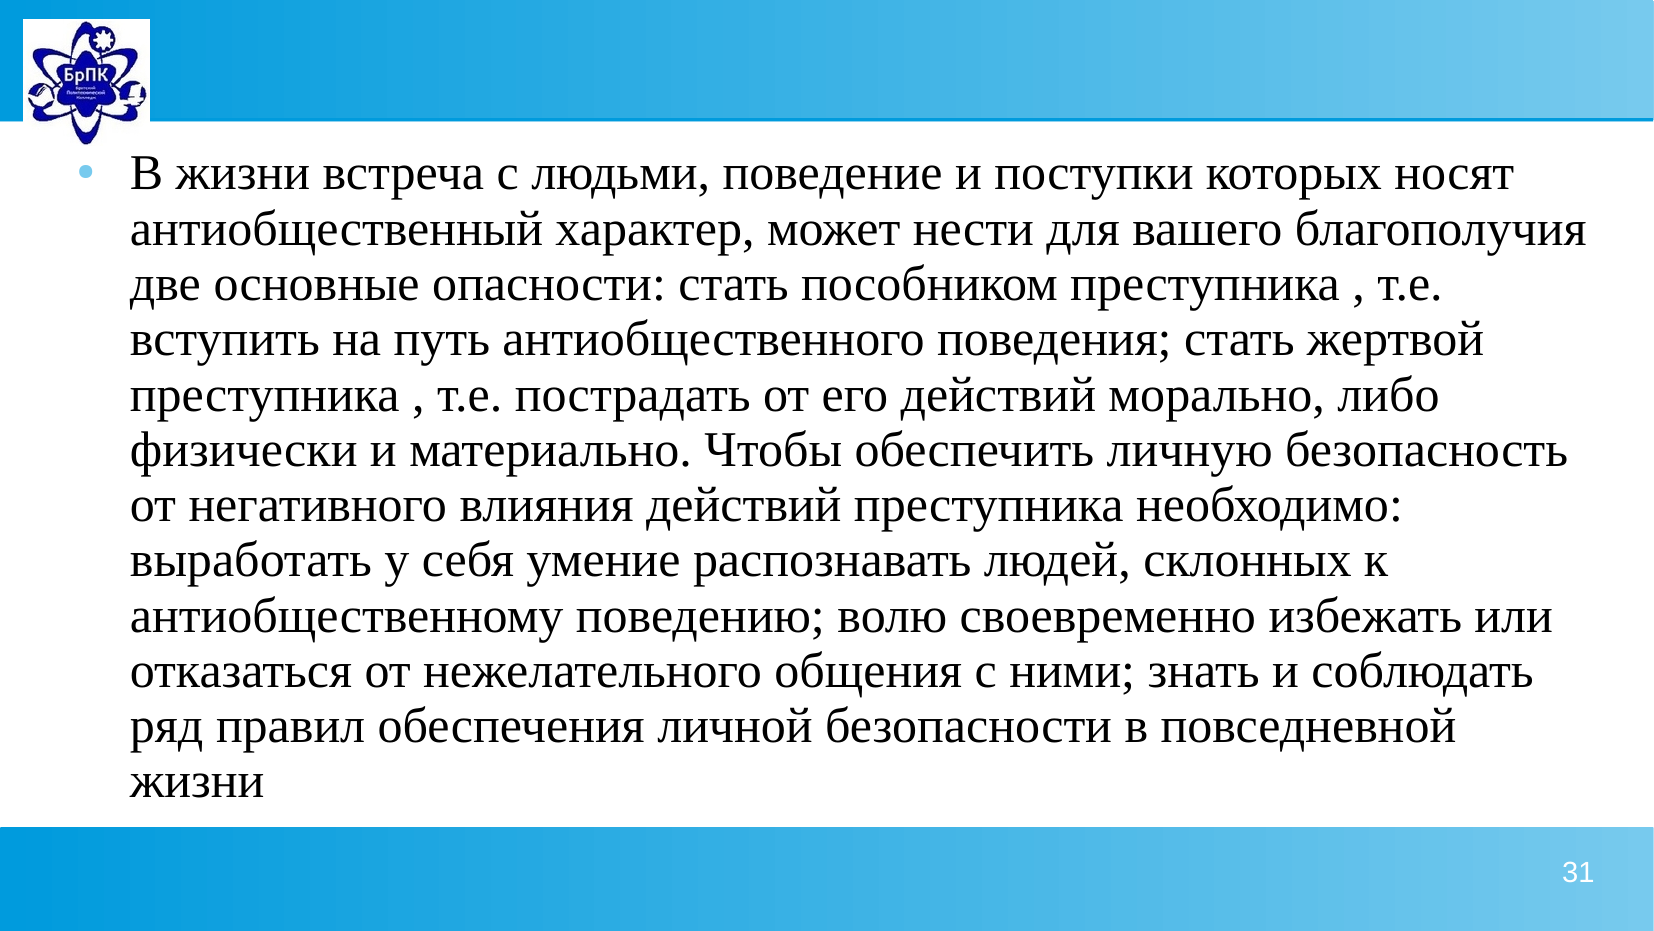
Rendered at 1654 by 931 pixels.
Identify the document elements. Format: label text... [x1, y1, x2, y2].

picture [23, 20, 150, 146]
list В жизни встреча с людьми, поведение и поступки которых носят антиобщественный характер, может нести для вашего благополучия две основные опасности: стать пособником преступника , т.е. вступить на путь антиобщественного поведения; стать жертвой преступника , т.е. пострадать от его действий морально, либо физически и материально. Чтобы обеспечить личную безопасность от негативного влияния действий преступника необходимо: выработать у себя умение распознавать людей, склонных к антиобщественному поведению; волю своевременно избежать или отказаться от нежелательного общения с ними; знать и соблюдать ряд правил обеспечения личной безопасности в повседневной жизни [59, 145, 1595, 801]
